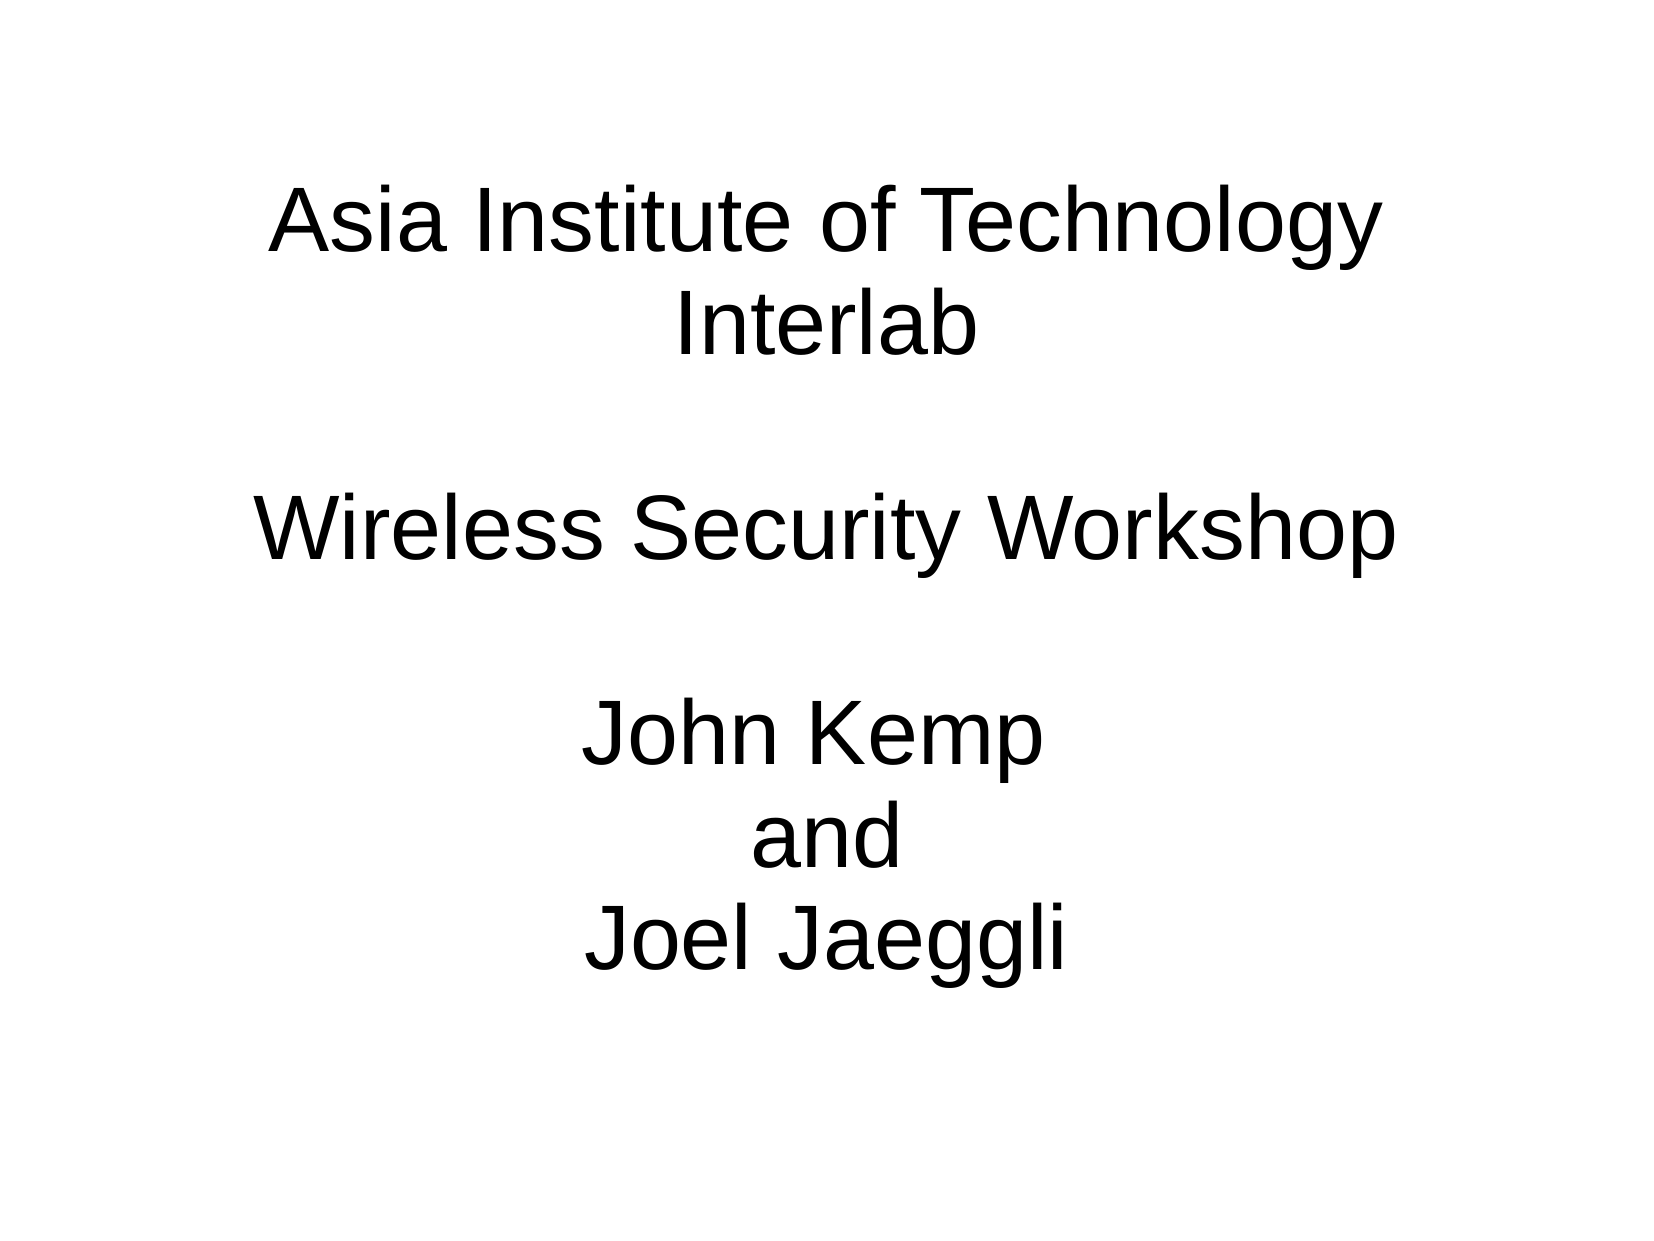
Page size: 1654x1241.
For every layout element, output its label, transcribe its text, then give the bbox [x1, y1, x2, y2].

title Asia Institute of Technology Interlab Wireless Security Workshop John Kemp and Joel Jaeggli [82, 49, 1571, 1109]
